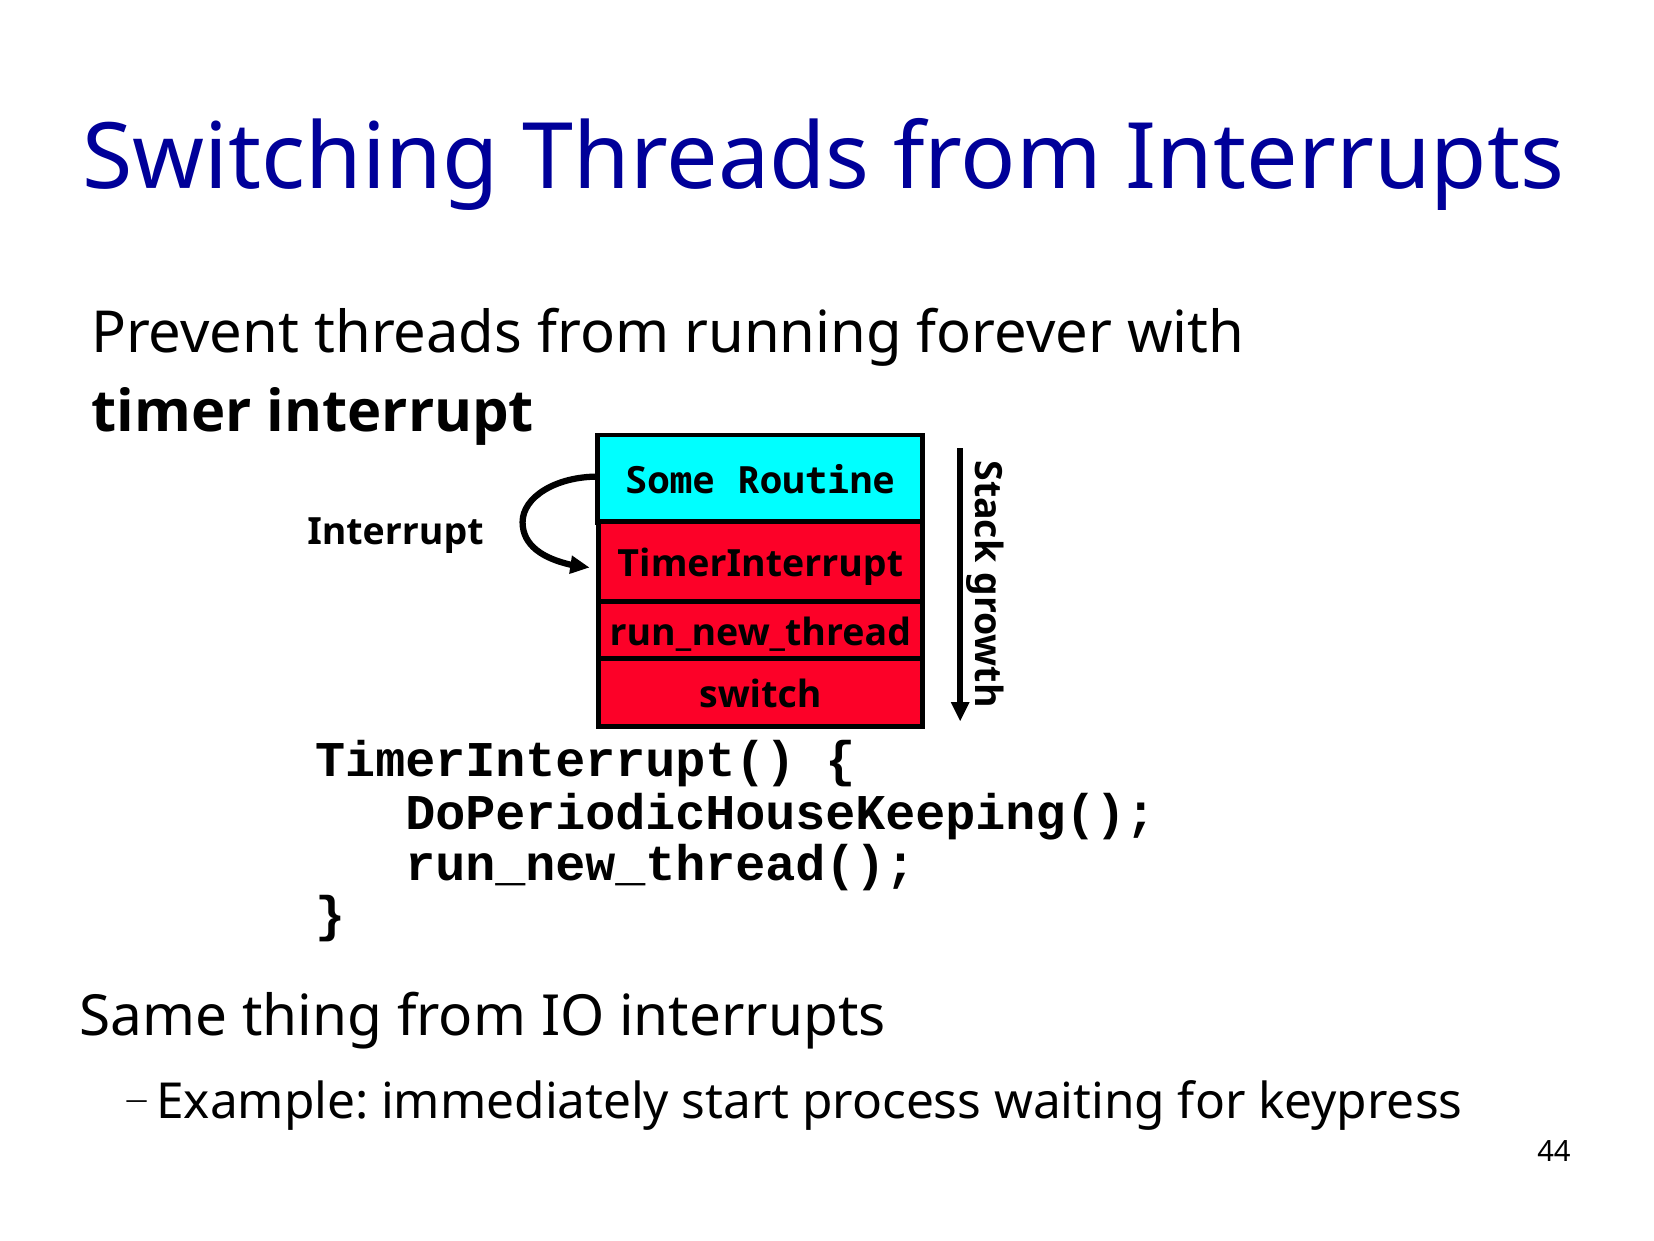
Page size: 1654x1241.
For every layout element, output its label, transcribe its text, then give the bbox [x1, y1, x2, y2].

text_box switch [598, 658, 923, 720]
text_box run_new_thread [598, 602, 923, 658]
text_box TimerInterrupt() { DoPeriodicHouseKeeping(); run_new_thread(); } [226, 720, 1171, 960]
text_box Some Routine [597, 434, 923, 523]
text_box TimerInterrupt [598, 521, 923, 602]
text_box Interrupt [292, 499, 499, 560]
list Same thing from IO interrupts Example: immediately start process waiting for keypress [49, 975, 1561, 1135]
text_box Stack growth [960, 445, 1021, 720]
list Prevent threads from running forever with timer interrupt [60, 290, 1571, 451]
title Switching Threads from Interrupts [82, 49, 1571, 257]
